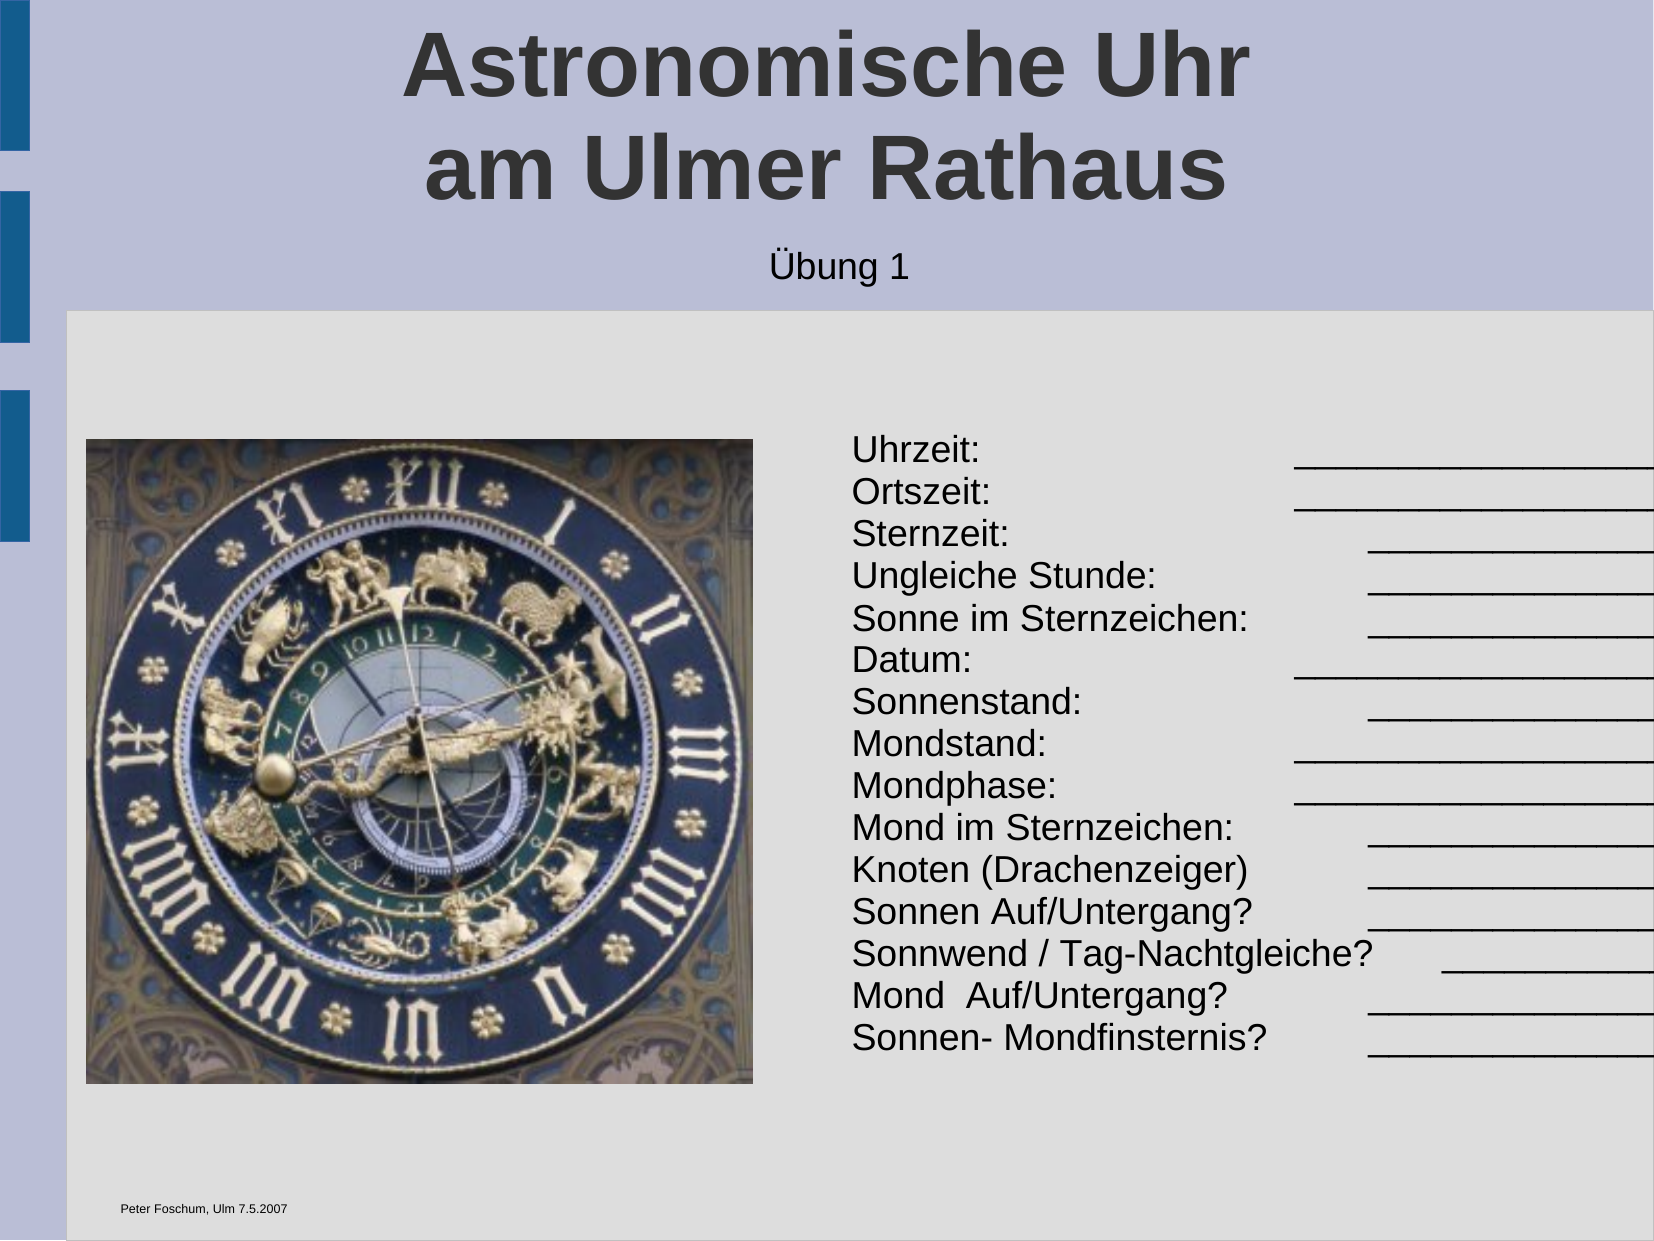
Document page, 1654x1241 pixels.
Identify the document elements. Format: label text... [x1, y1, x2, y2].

text_box Peter Foschum, Ulm 7.5.2007 [105, 1194, 272, 1226]
picture [86, 439, 753, 1084]
text_box Uhrzeit: __________________ Ortszeit: __________________ Sternzeit: __________________ Ungleiche Stunde: __________________ Sonne im Sternzeichen: __________________ Datum: __________________ Sonnenstand: __________________ Mondstand: __________________ Mondphase: __________________ Mond im Sternzeichen: __________________ Knoten (Drachenzeiger) __________________ Sonnen Auf/Untergang? __________________ Sonnwend / Tag-Nachtgleiche? __________________ Mond Auf/Untergang? __________________ Sonnen- Mondfinsternis? __________________ [836, 421, 1616, 1138]
text_box Übung 1 [754, 238, 900, 301]
title Astronomische Uhr am Ulmer Rathaus [347, 0, 1306, 234]
